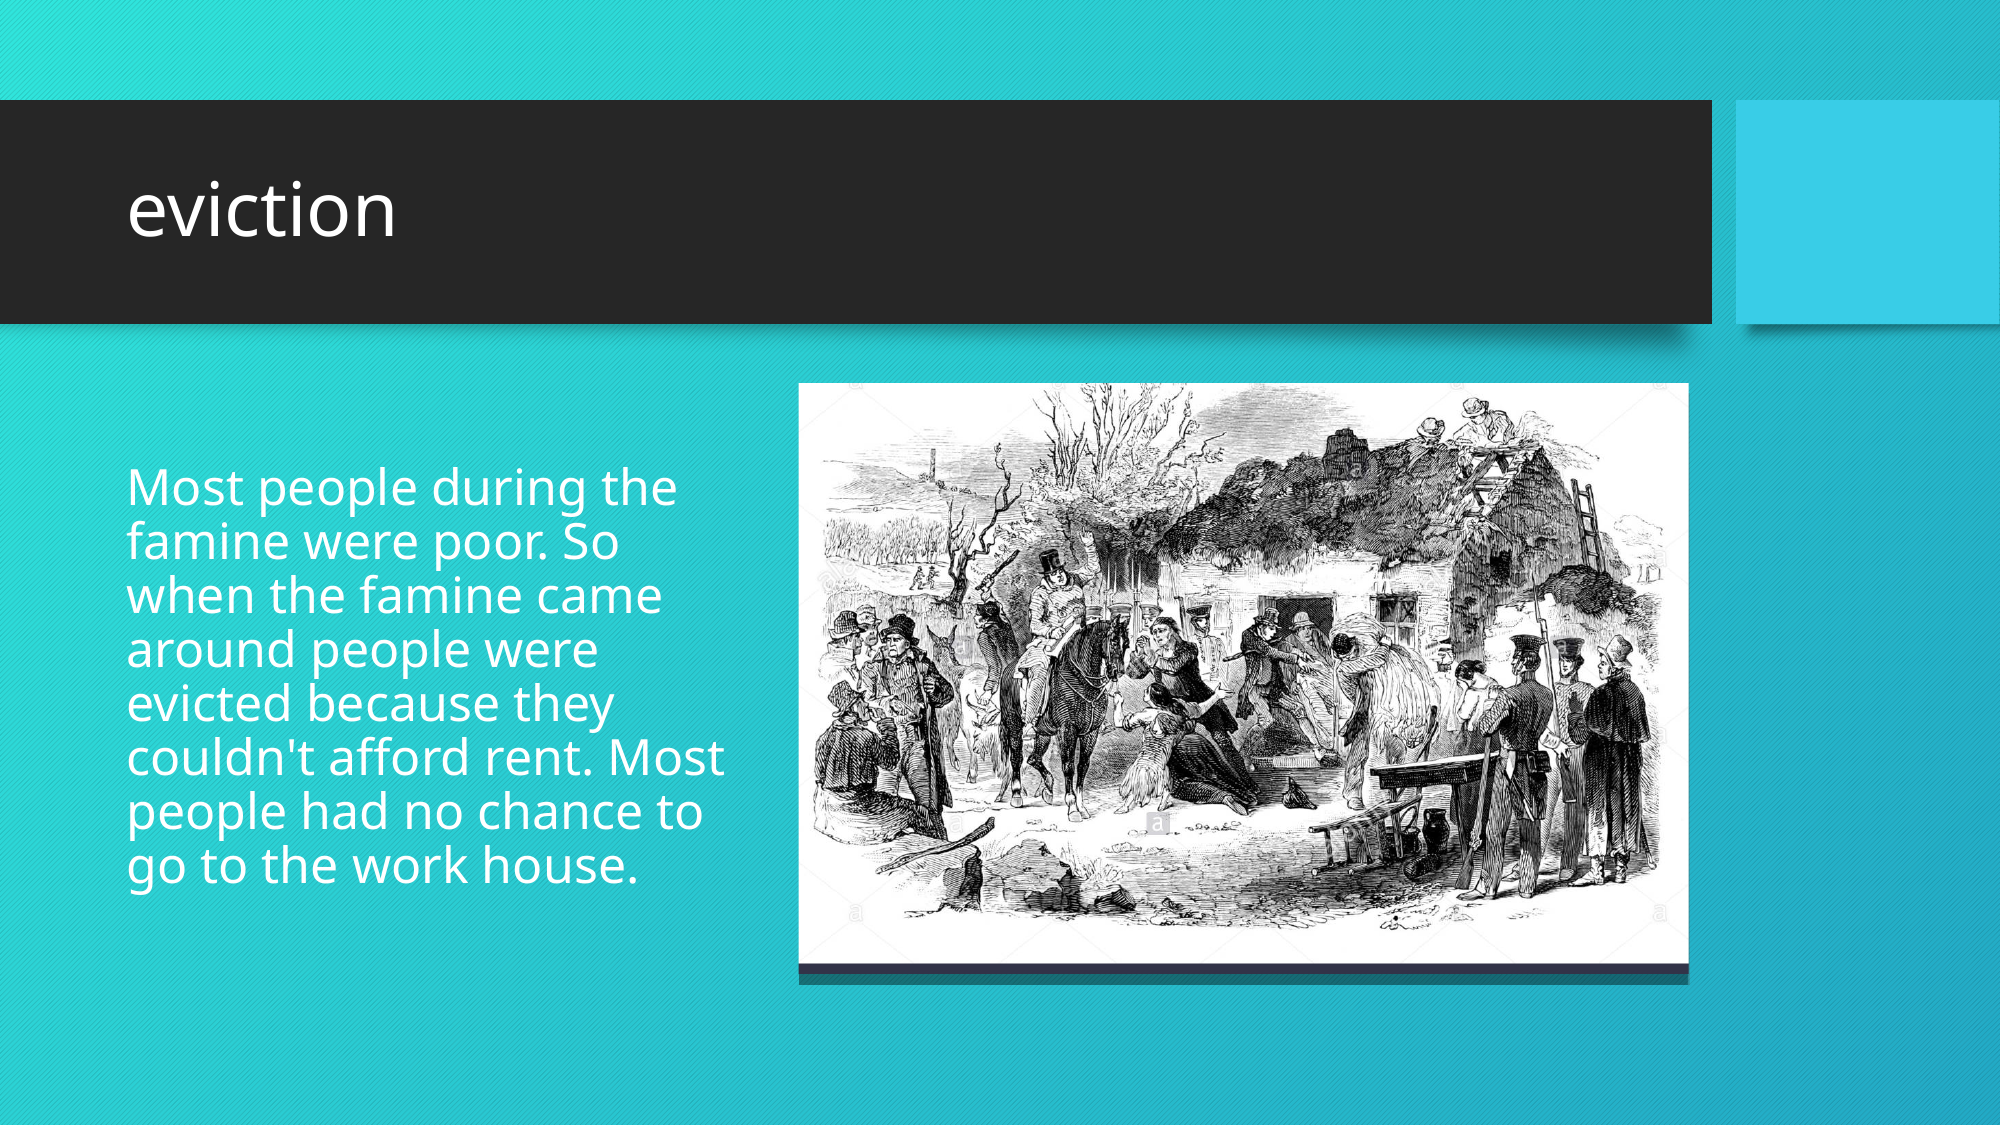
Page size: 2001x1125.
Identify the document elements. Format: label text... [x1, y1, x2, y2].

picture [798, 383, 1689, 974]
list Most people during the famine were poor. So when the famine came around people were evicted because they couldn't afford rent. Most people had no chance to go to the work house. [111, 383, 748, 974]
title eviction [111, 123, 1689, 301]
